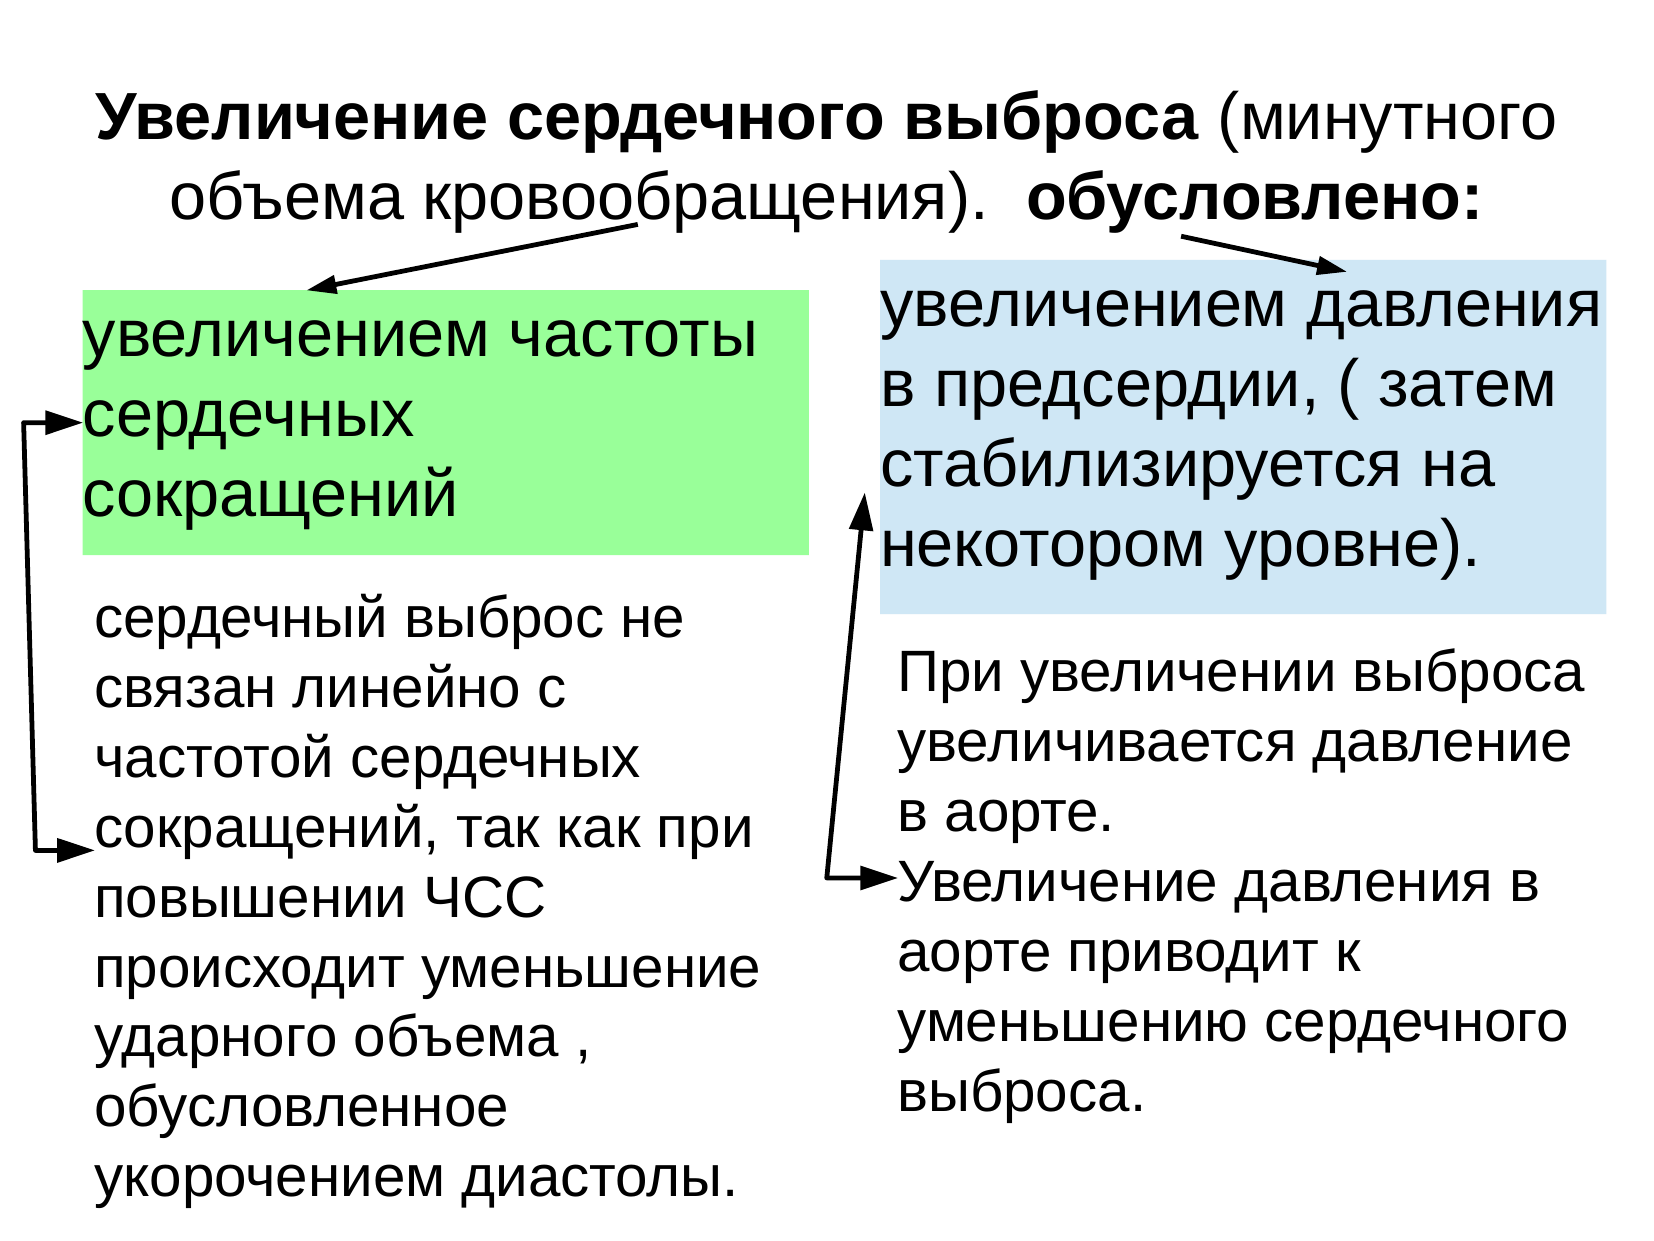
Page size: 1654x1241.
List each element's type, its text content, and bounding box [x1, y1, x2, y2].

text_box Увеличение сердечного выброса (минутного объема кровообращения). обусловлено: [82, 49, 1571, 257]
text_box увеличением давления в предсердии, ( затем стабилизируется на некотором уровне). [880, 259, 1607, 615]
text_box увеличением частоты сердечных сокращений [82, 290, 809, 556]
text_box При увеличении выброса увеличивается давление в аорте. Увеличение давления в аорте приводит к уменьшению сердечного выброса. [897, 649, 1595, 1107]
text_box сердечный выброс не связан линейно с частотой сердечных сокращений, так как при повышении ЧСС происходит уменьшение ударного объема , обусловленное укорочением диастолы. [94, 578, 780, 1123]
